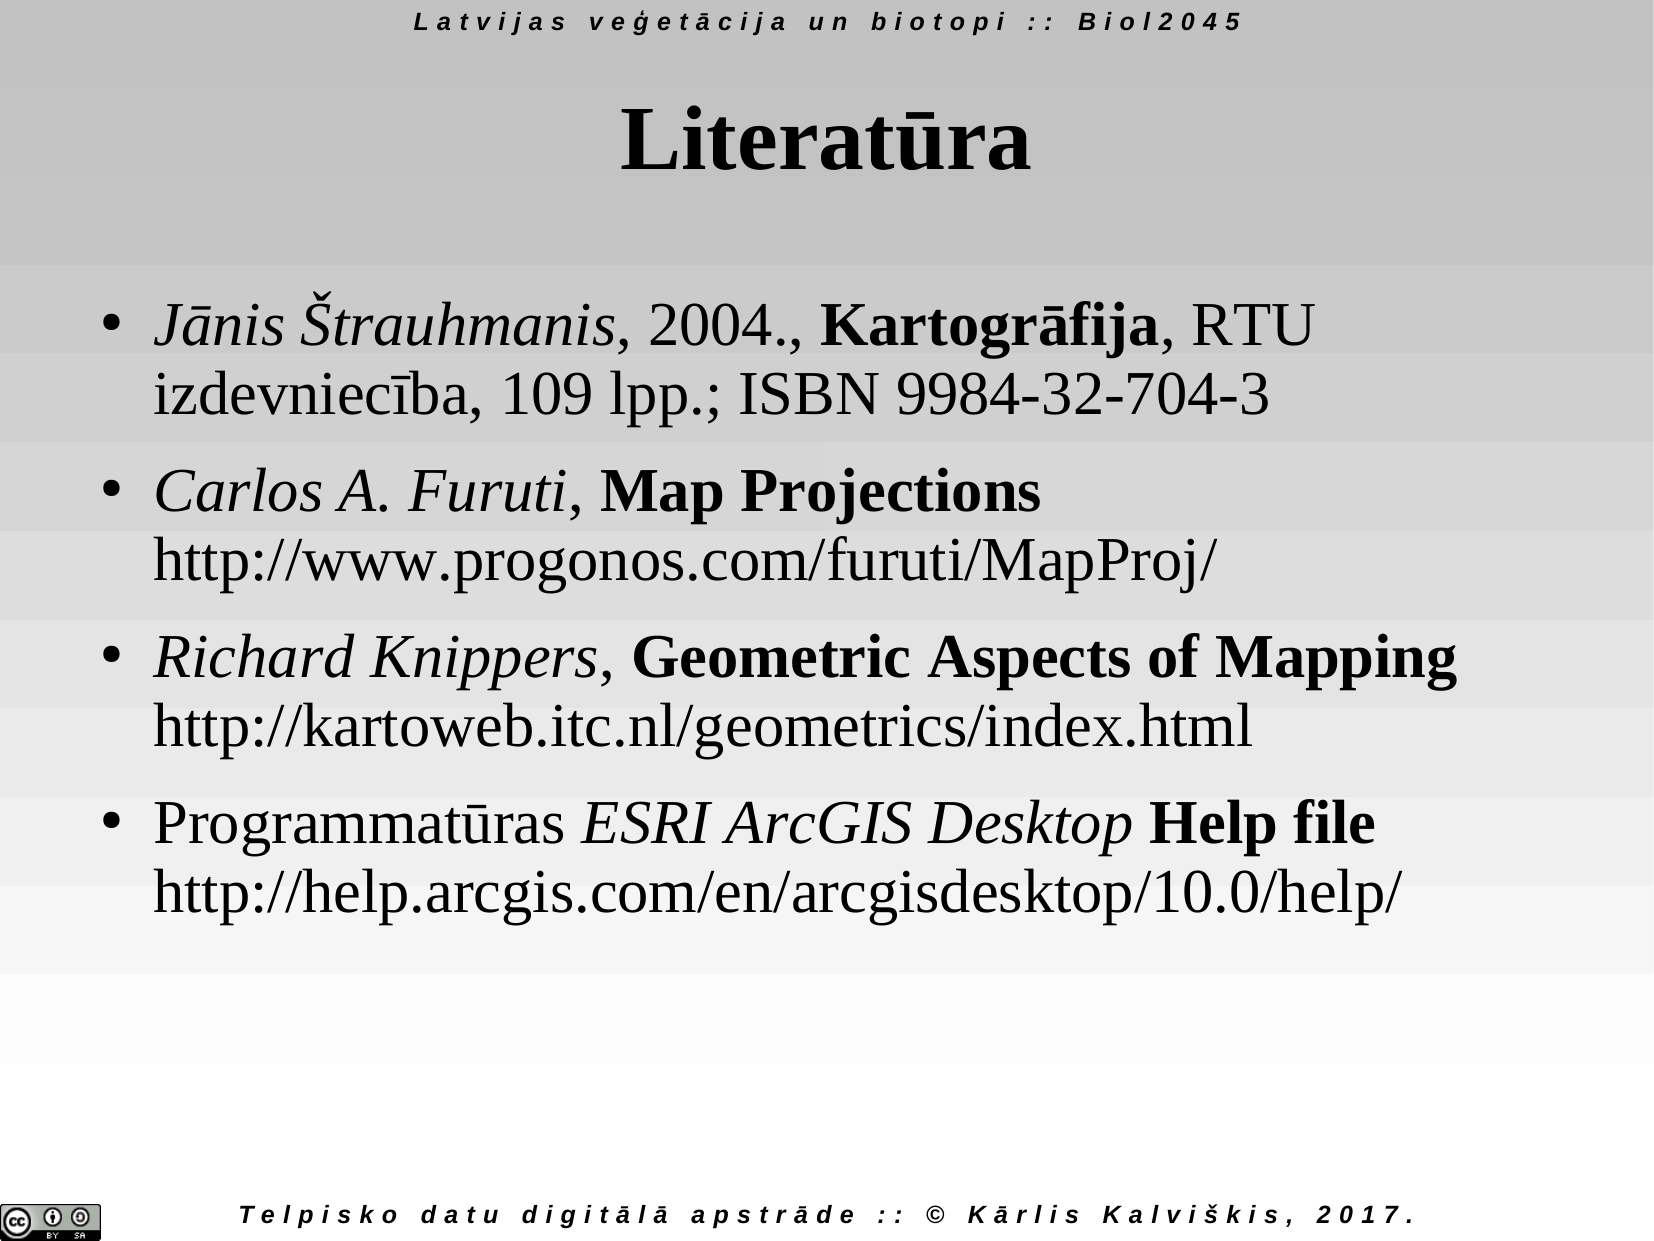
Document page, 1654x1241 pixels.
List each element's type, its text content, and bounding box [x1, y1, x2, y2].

title Literatūra [29, 43, 1625, 234]
list Jānis Štrauhmanis, 2004., Kartogrāfija, RTU izdevniecība, 109 lpp.; ISBN 9984-32-704-3 Carlos A. Furuti, Map Projections http://www.progonos.com/furuti/MapProj/ Richard Knippers, Geometric Aspects of Mapping http://kartoweb.itc.nl/geometrics/index.html Programmatūras ESRI ArcGIS Desktop Help file http://help.arcgis.com/en/arcgisdesktop/10.0/help/ [82, 289, 1571, 1113]
picture [0, 0, 1654, 1241]
